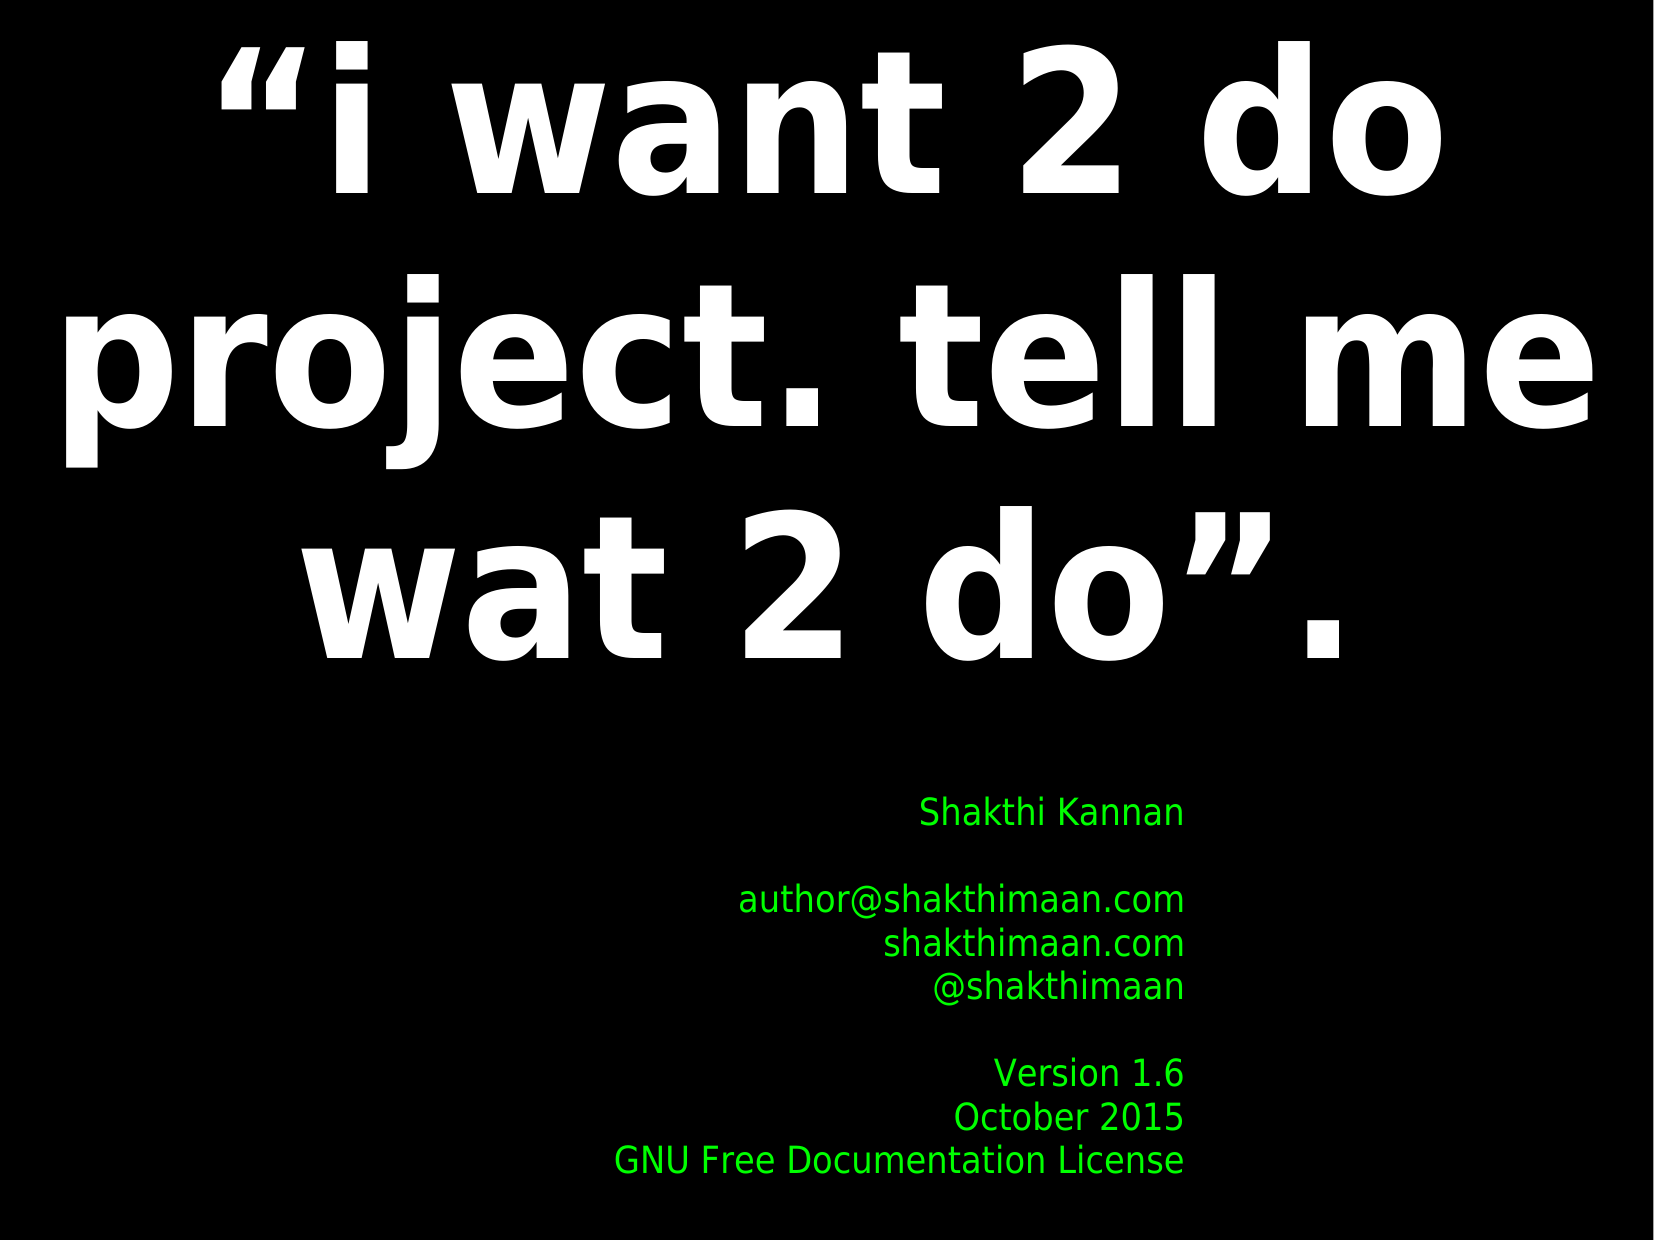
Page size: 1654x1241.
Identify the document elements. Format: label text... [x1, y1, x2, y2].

text_box Shakthi Kannan author@shakthimaan.com shakthimaan.com @shakthimaan Version 1.6 October 2015 GNU Free Documentation License [412, 783, 1201, 1195]
text_box “i want 2 do project. tell me wat 2 do”. [0, 0, 1654, 826]
